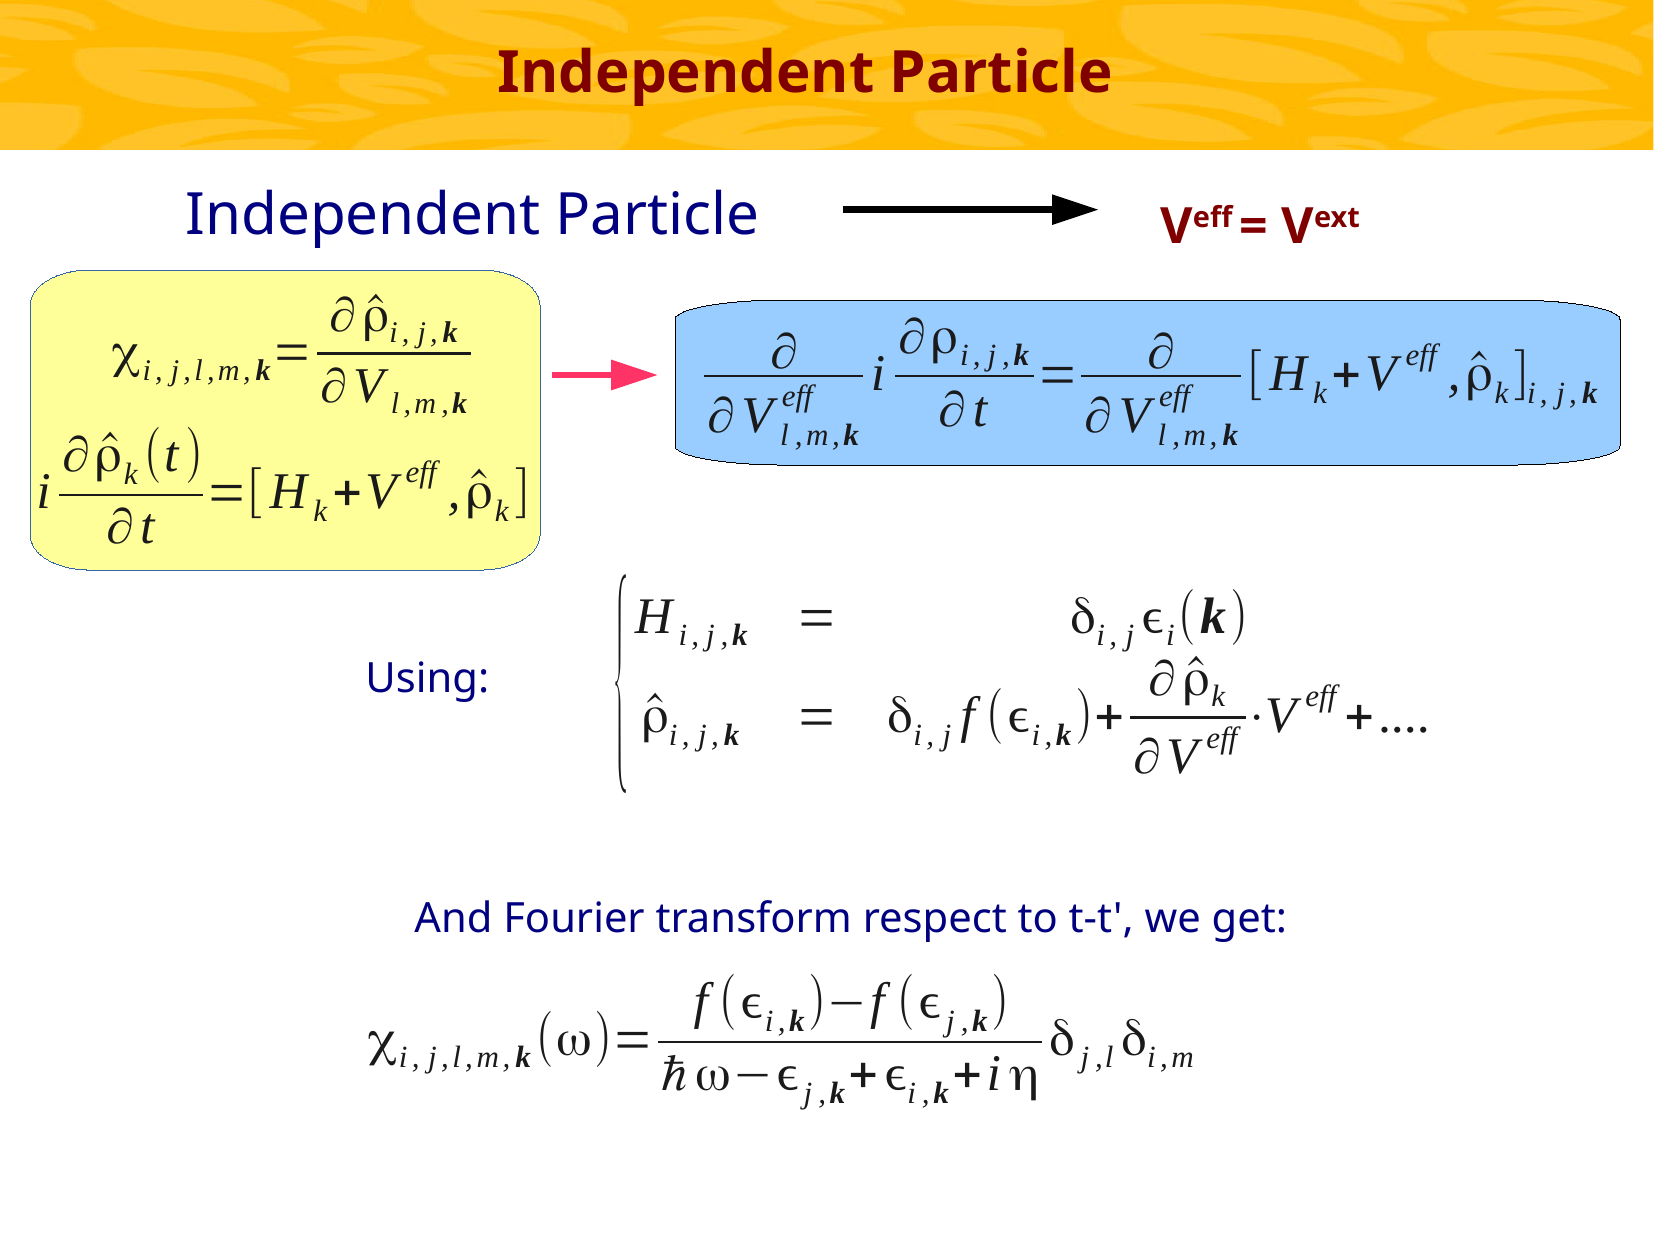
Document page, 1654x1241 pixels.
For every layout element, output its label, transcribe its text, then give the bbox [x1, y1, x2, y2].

chart [607, 572, 1438, 796]
text_box And Fourier transform respect to t-t', we get: [205, 880, 1496, 963]
text_box Independent Particle [53, 23, 1558, 134]
picture [0, 0, 1654, 150]
chart [29, 424, 535, 556]
text_box Independent Particle [45, 165, 901, 274]
text_box Veff = Vext [1145, 182, 1531, 290]
text_box [675, 300, 1621, 466]
chart [104, 294, 481, 421]
chart [695, 315, 1606, 452]
text_box [42, 556, 528, 571]
text_box [30, 270, 541, 549]
chart [360, 971, 1201, 1110]
text_box Using: [322, 640, 533, 723]
